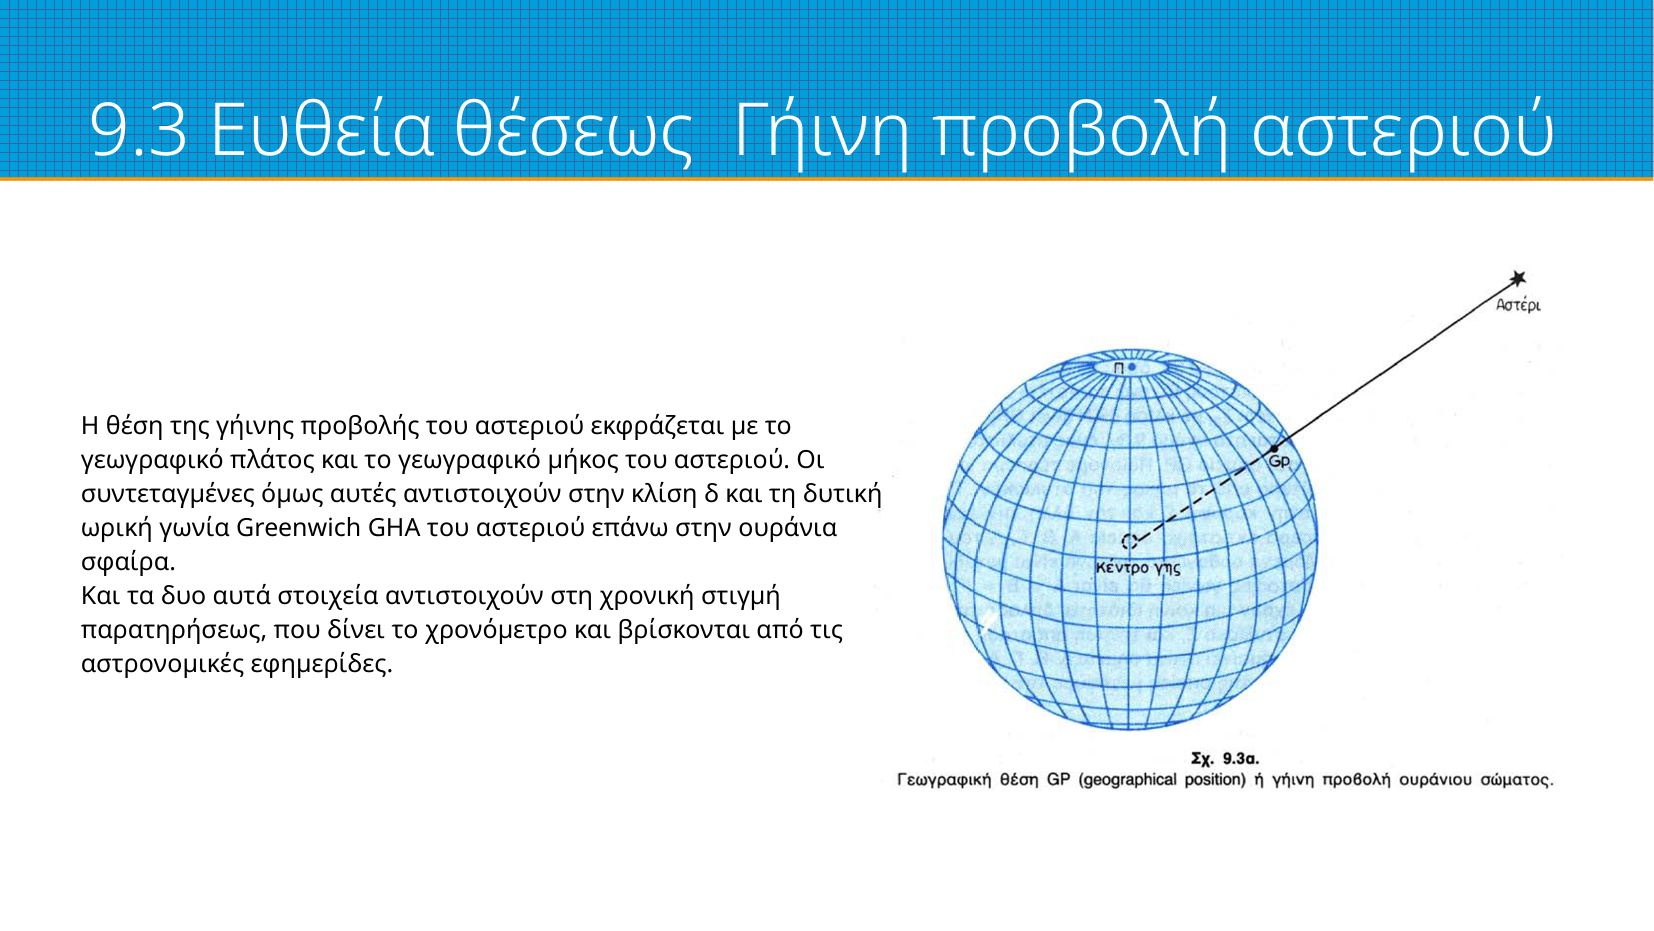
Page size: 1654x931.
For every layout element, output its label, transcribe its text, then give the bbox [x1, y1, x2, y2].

picture [845, 257, 1566, 791]
list [29, 174, 751, 751]
title 9.3 Ευθεία θέσεως Γήινη προβολή αστεριού [88, 14, 1565, 178]
text_box Η θέση της γήινης προβολής του αστεριού εκφράζεται με το γεωγραφικό πλάτος και το γεωγραφικό μήκος του αστεριού. Οι συντεταγμένες όμως αυτές αντιστοιχούν στην κλίση δ και τη δυτική ωρική γωνία Greenwich GΗΑ του αστεριού επάνω στην ουράνια σφαίρα. Και τα δυο αυτά στοιχεία αντιστοιχούν στη χρονική στιγμή παρατηρήσεως, που δίνει το χρονόμετρο και βρίσκονται από τις αστρονομικές εφημερίδες. [751, 431, 901, 656]
